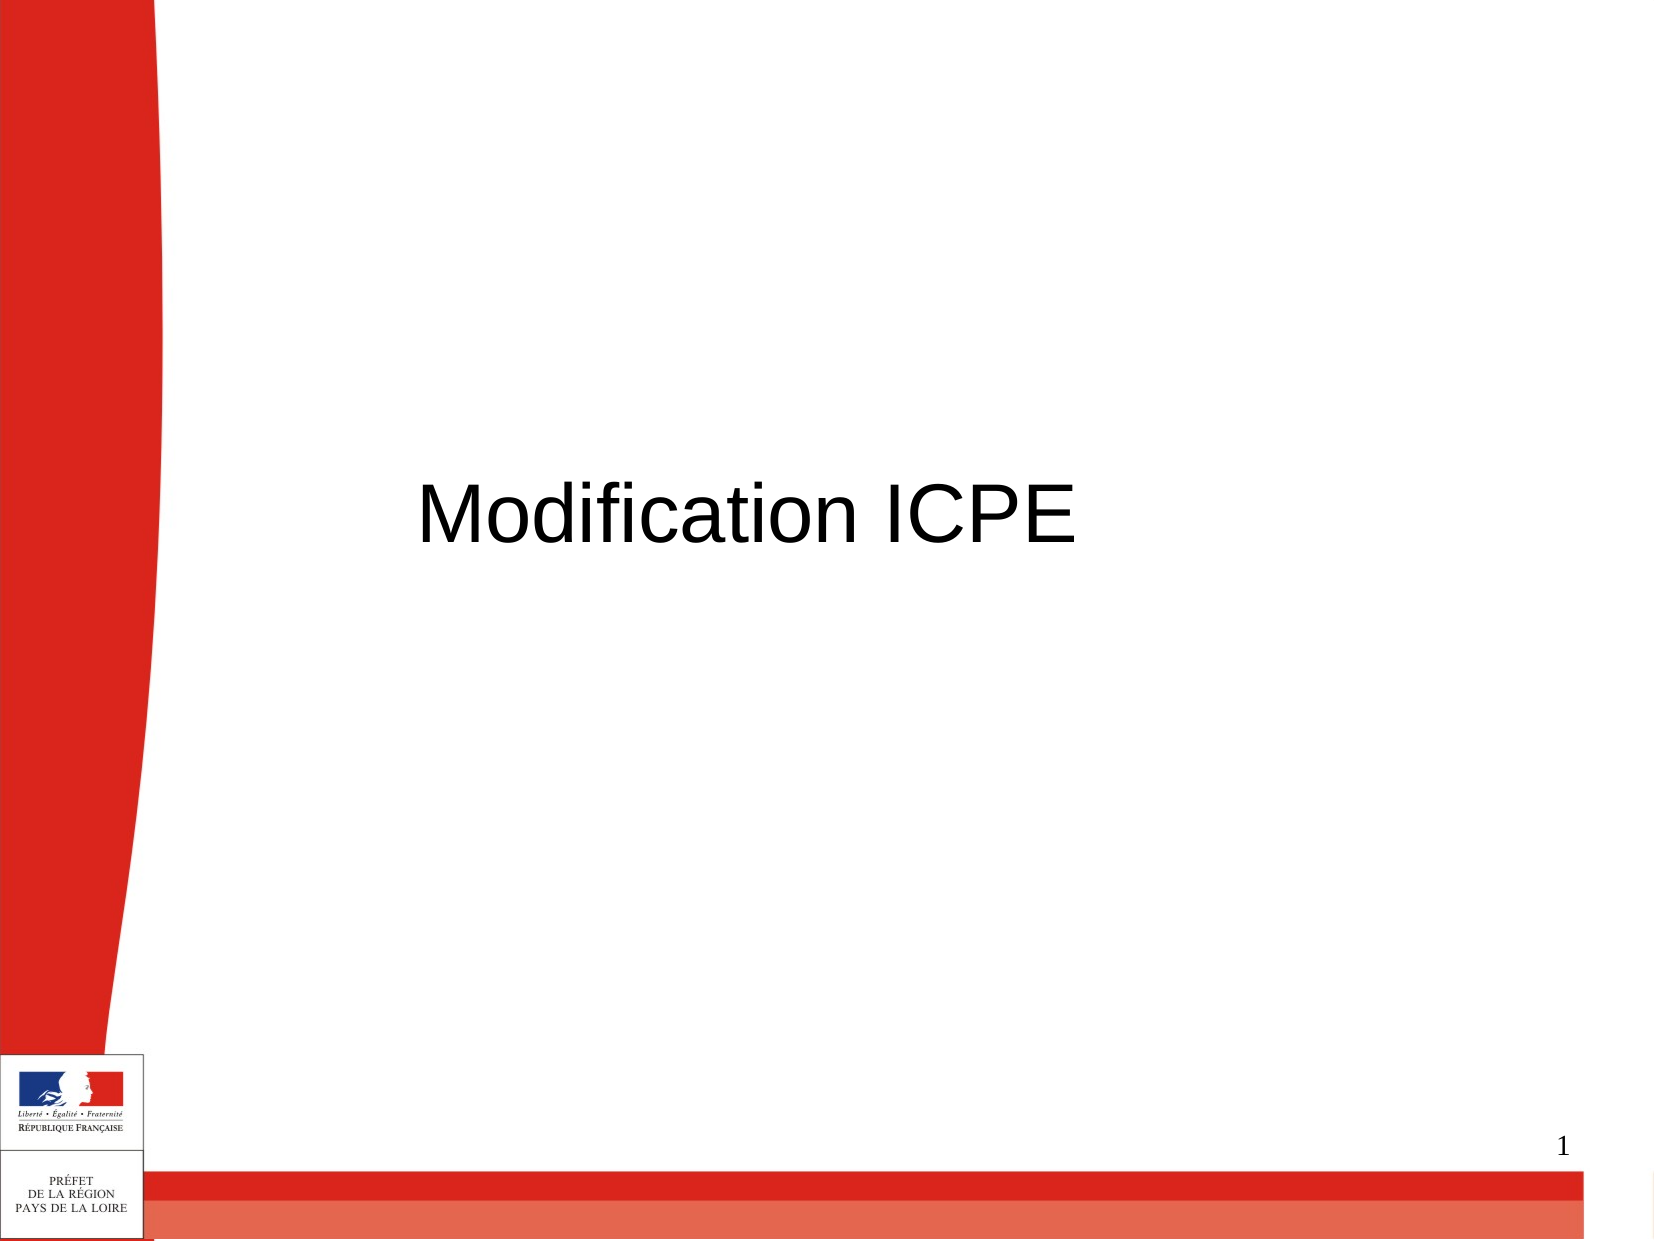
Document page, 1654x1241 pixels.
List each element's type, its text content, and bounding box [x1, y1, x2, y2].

picture [0, 0, 1654, 1241]
title Modification ICPE [118, 428, 1619, 591]
